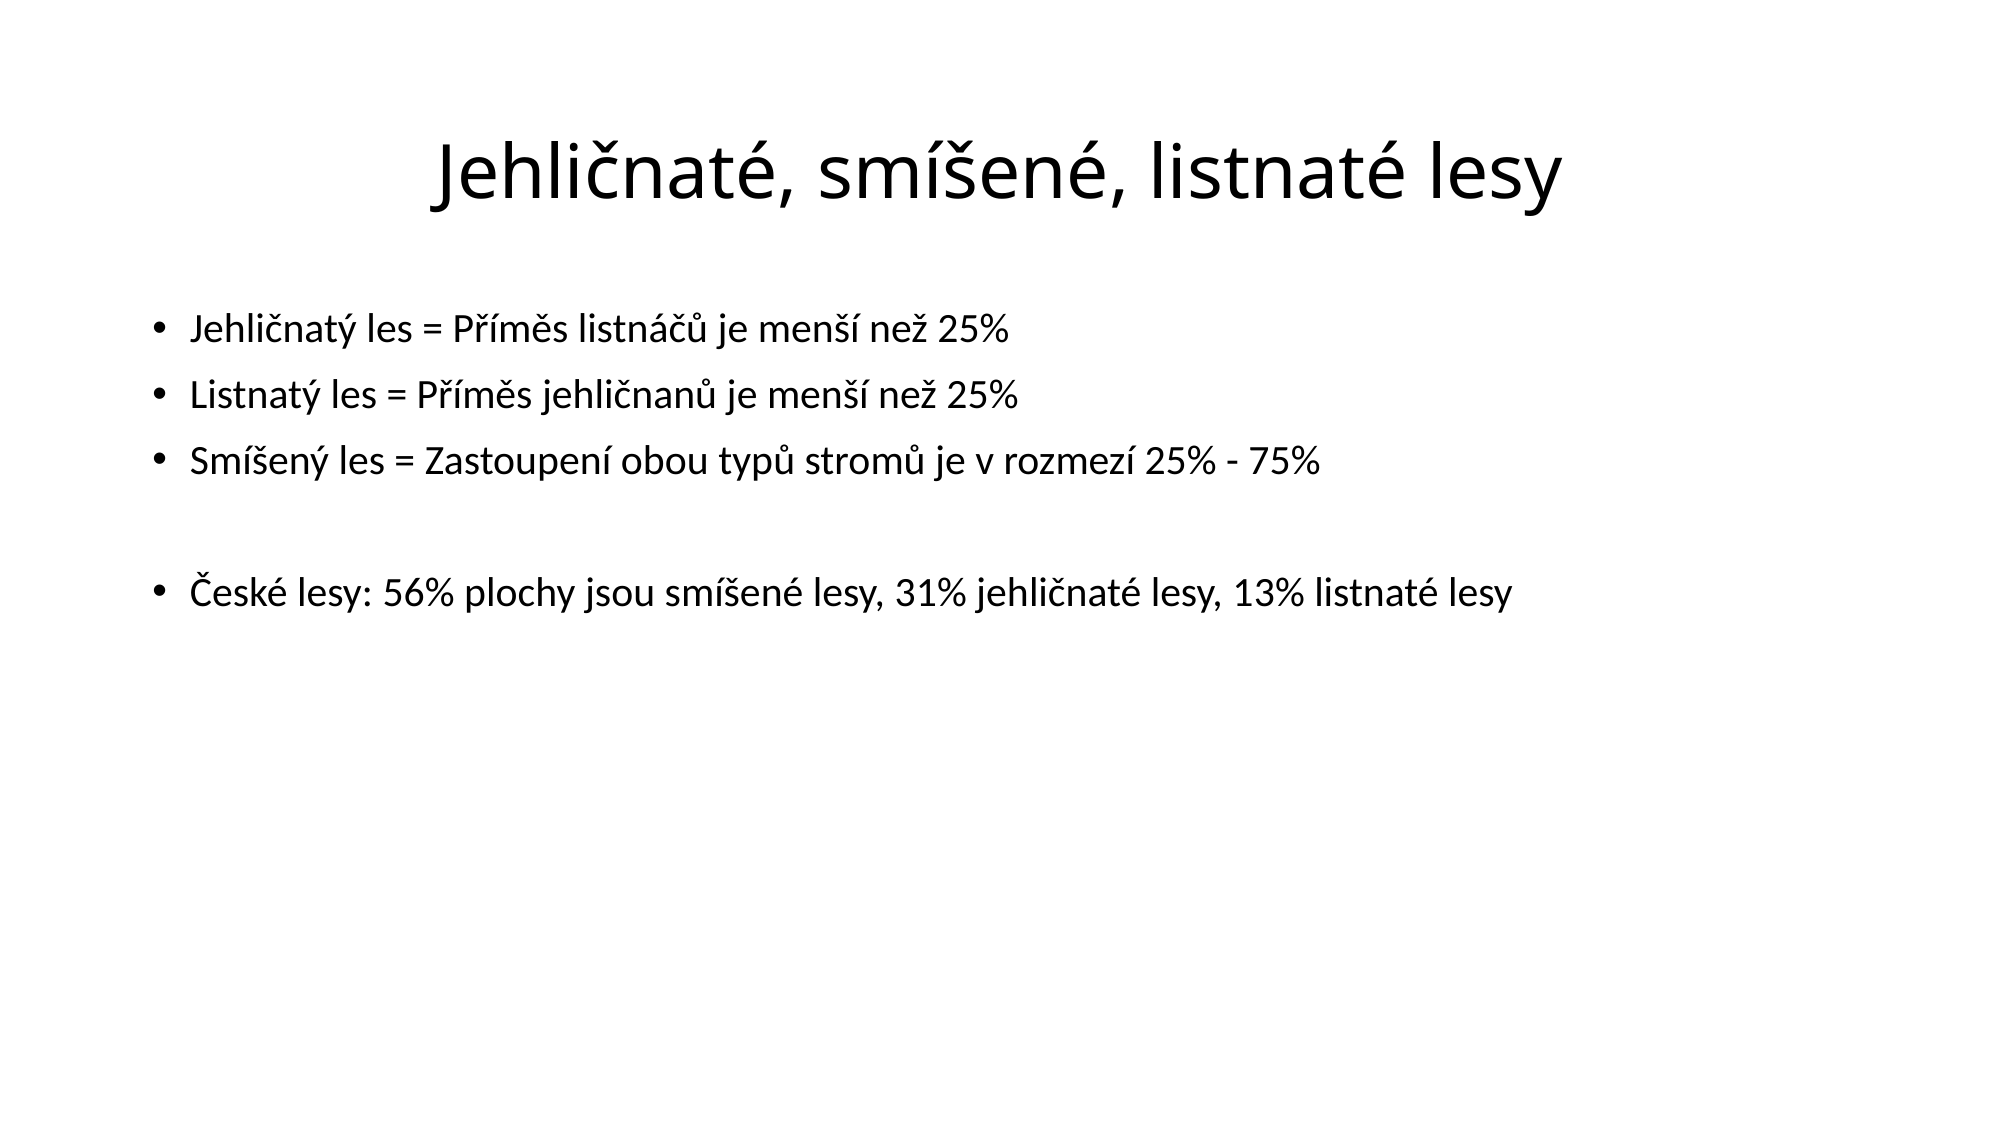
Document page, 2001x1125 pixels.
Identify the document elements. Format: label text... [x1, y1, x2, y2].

list Jehličnatý les = Příměs listnáčů je menší než 25% Listnatý les = Příměs jehličnanů je menší než 25% Smíšený les = Zastoupení obou typů stromů je v rozmezí 25% - 75% České lesy: 56% plochy jsou smíšené lesy, 31% jehličnaté lesy, 13% listnaté lesy [137, 299, 1863, 1014]
title Jehličnaté, smíšené, listnaté lesy [137, 59, 1863, 278]
